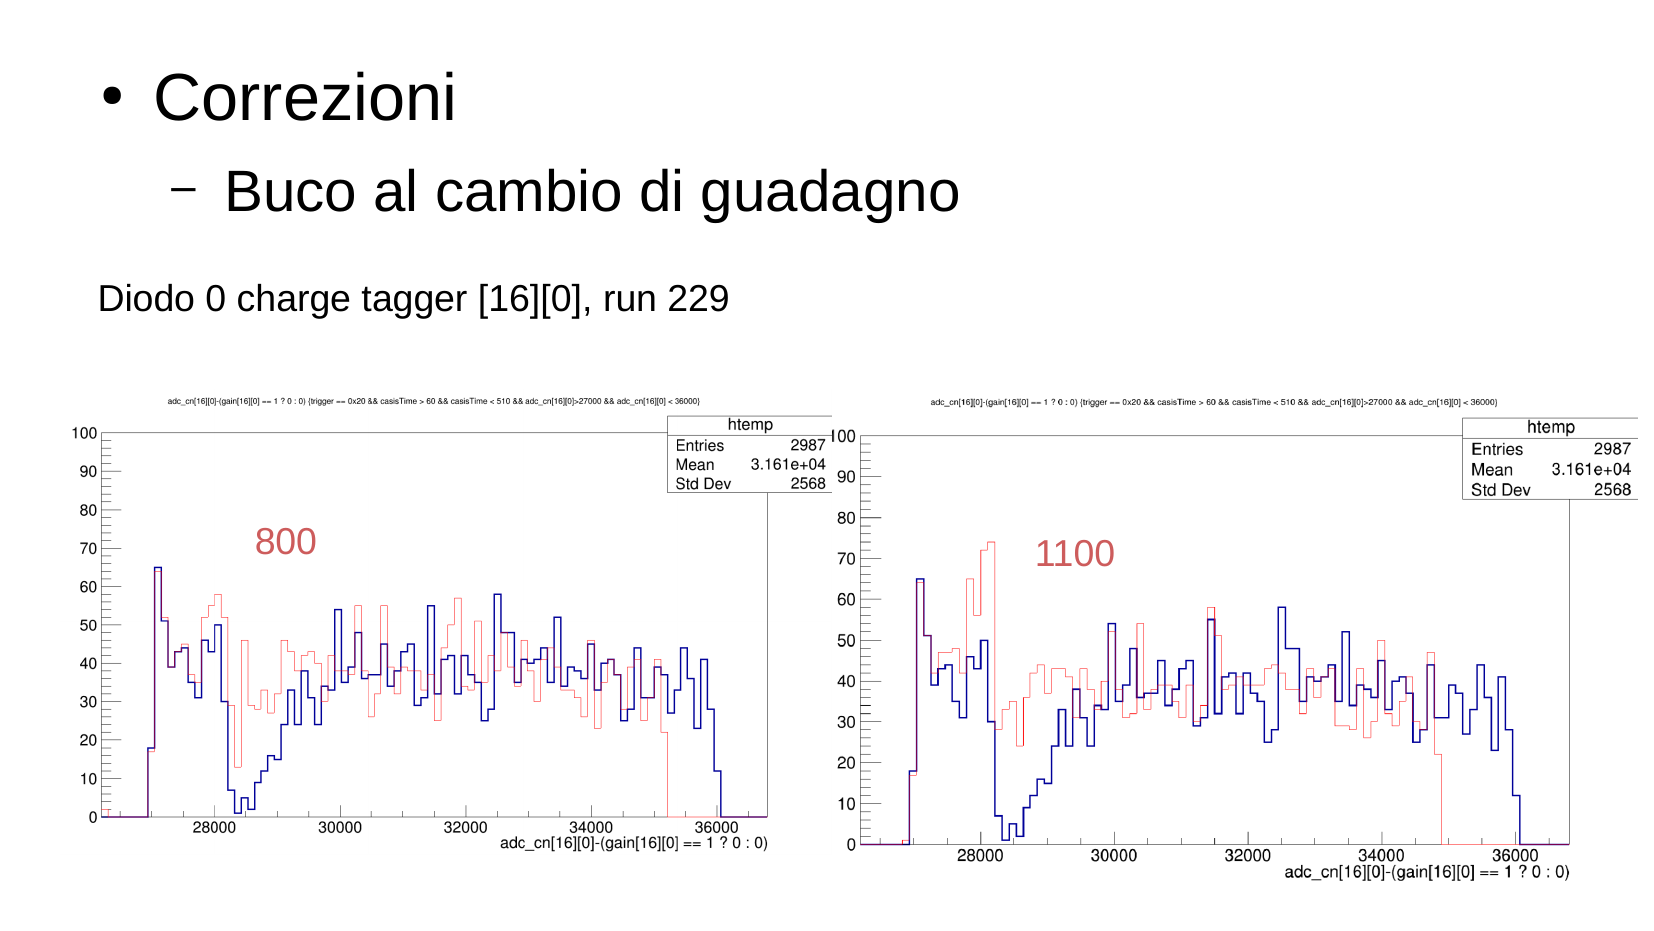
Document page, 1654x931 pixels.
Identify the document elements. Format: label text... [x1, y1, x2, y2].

list Correzioni Buco al cambio di guadagno [82, 60, 1571, 757]
text_box Diodo 0 charge tagger [16][0], run 229 [82, 270, 751, 369]
text_box 1100 [1020, 525, 1171, 582]
picture [60, 389, 1638, 886]
text_box 800 [240, 513, 391, 571]
